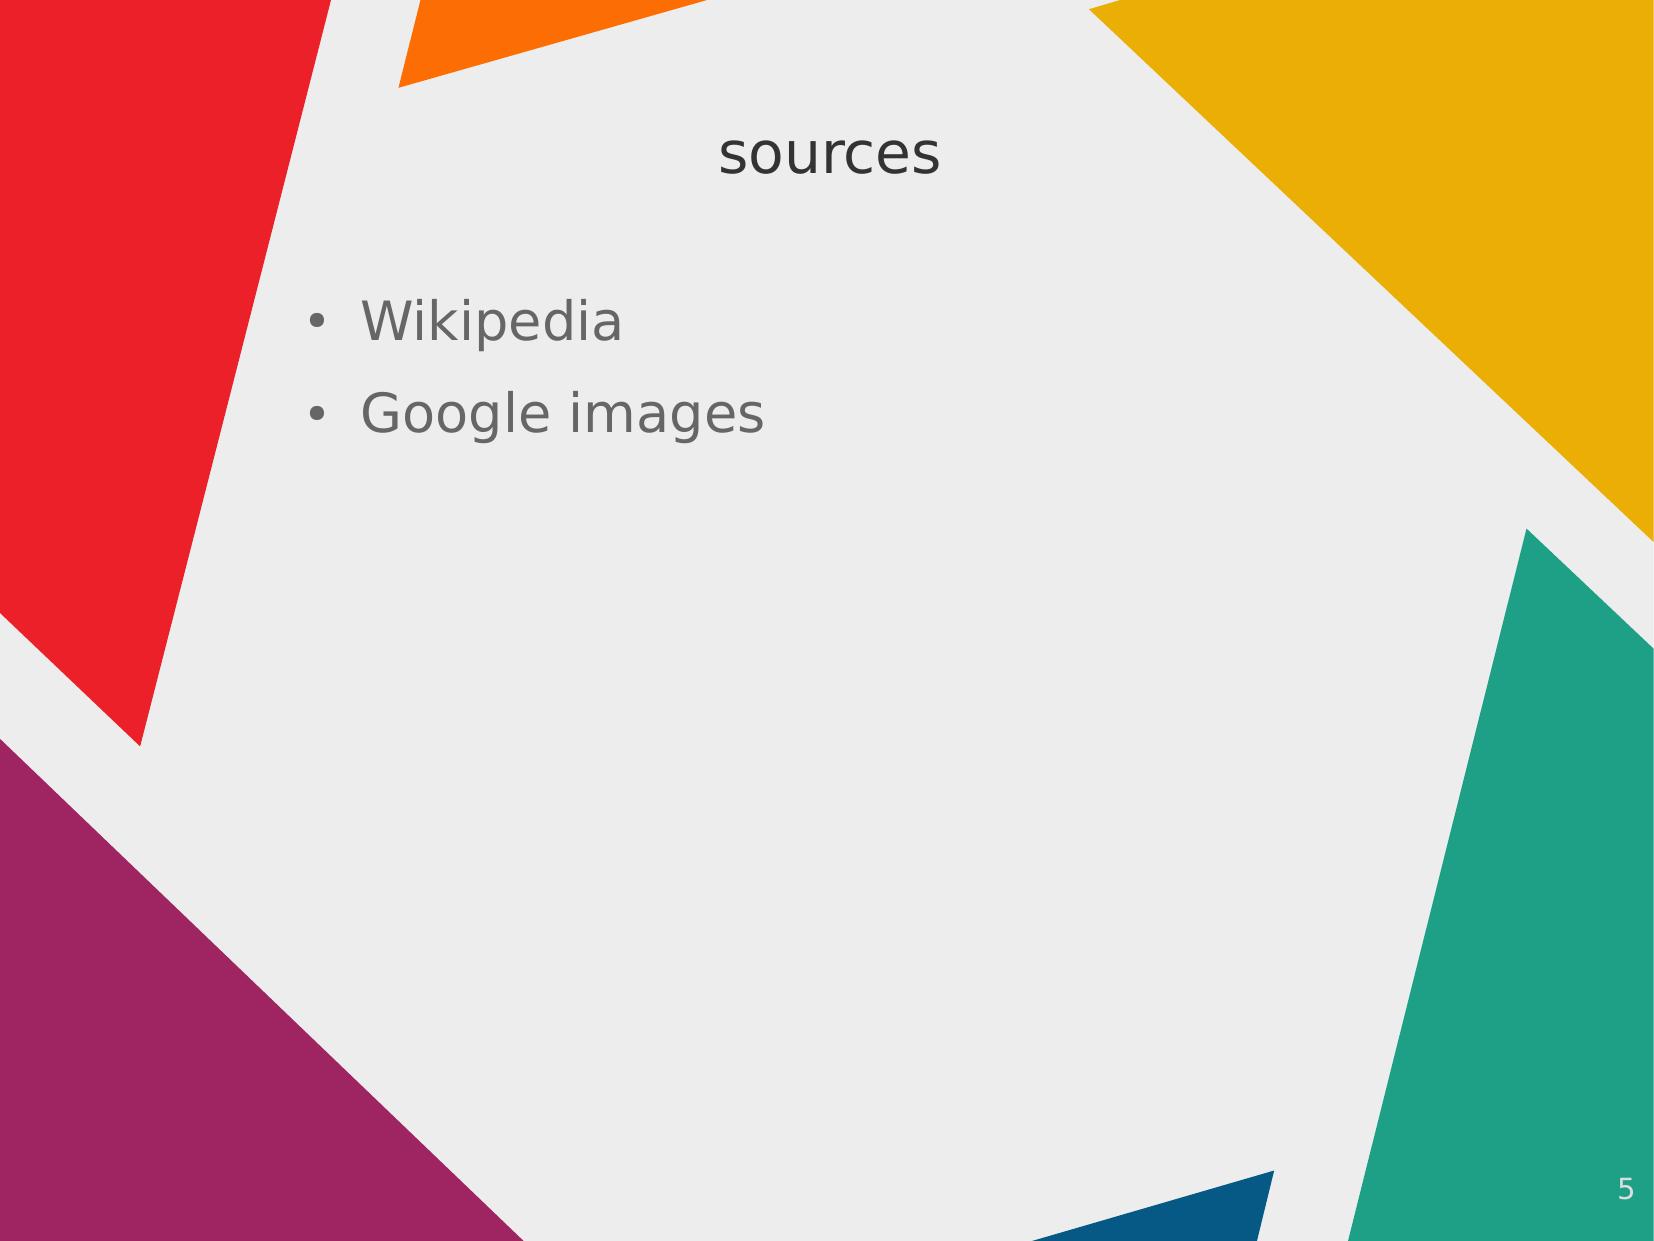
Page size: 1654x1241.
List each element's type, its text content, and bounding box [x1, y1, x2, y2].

title sources [289, 49, 1372, 257]
list Wikipedia Google images [289, 290, 1372, 1090]
